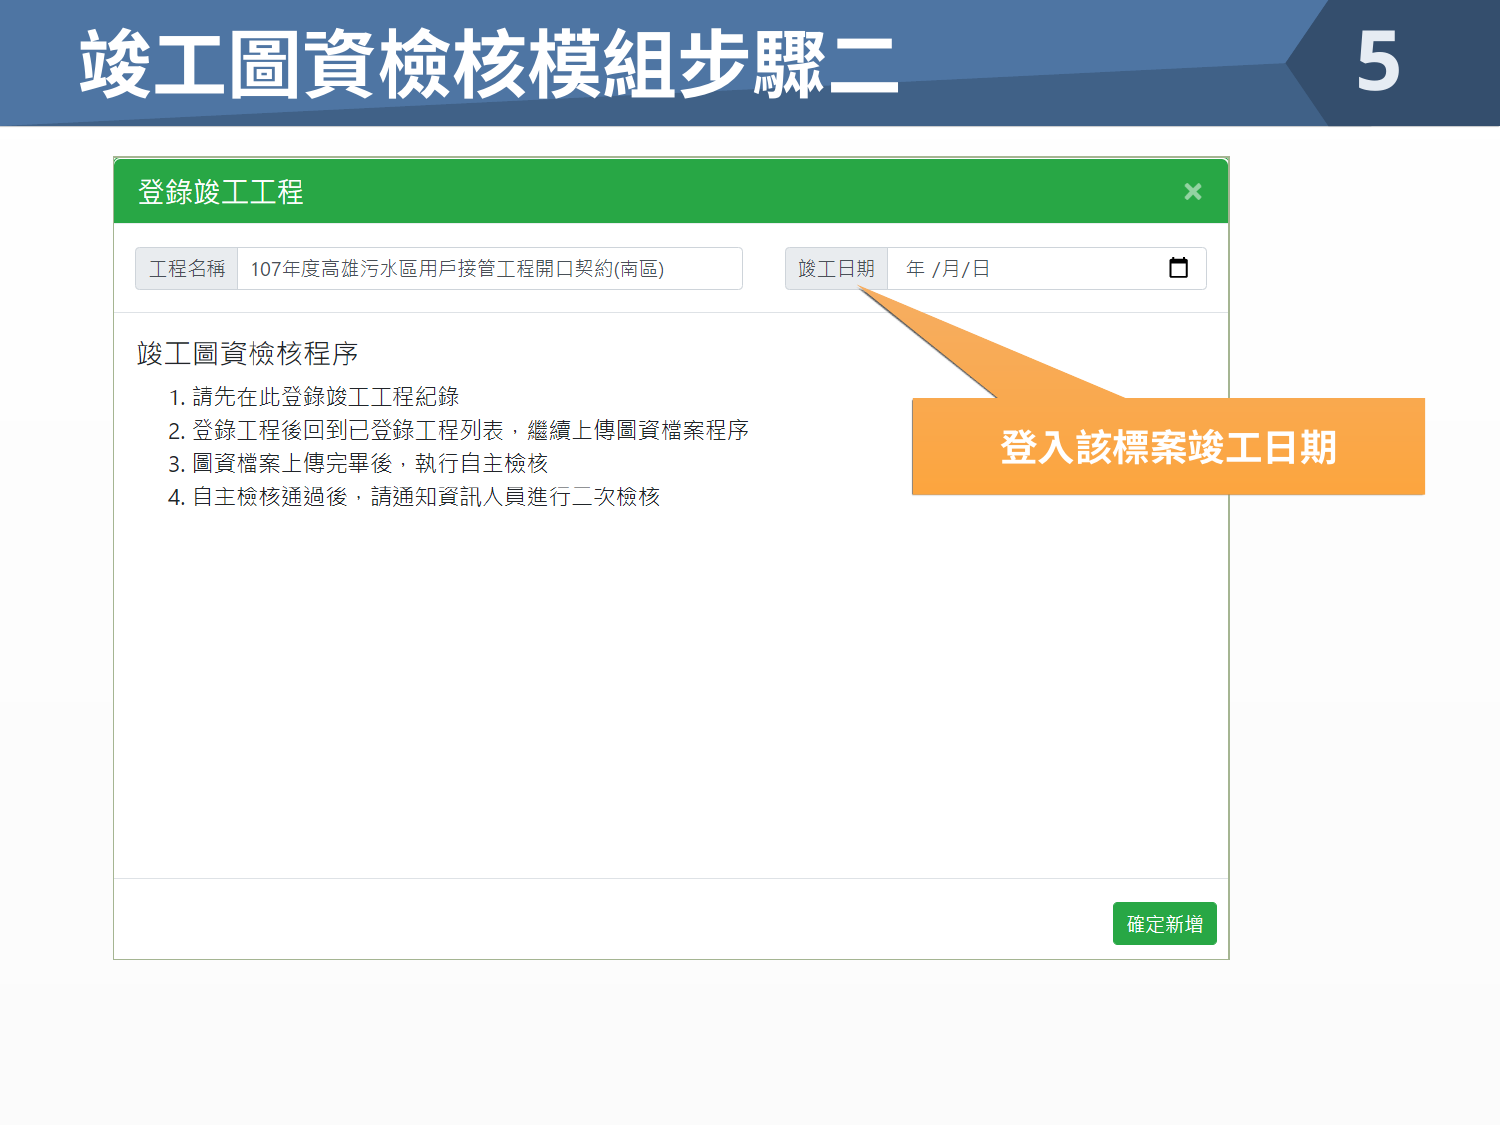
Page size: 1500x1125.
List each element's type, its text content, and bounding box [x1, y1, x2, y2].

text_box 登入該標案竣工日期 [856, 284, 1426, 495]
text_box 竣工圖資檢核模組步驟二 [62, 9, 1282, 116]
text_box 5 [1340, 0, 1500, 116]
picture [114, 157, 1229, 959]
